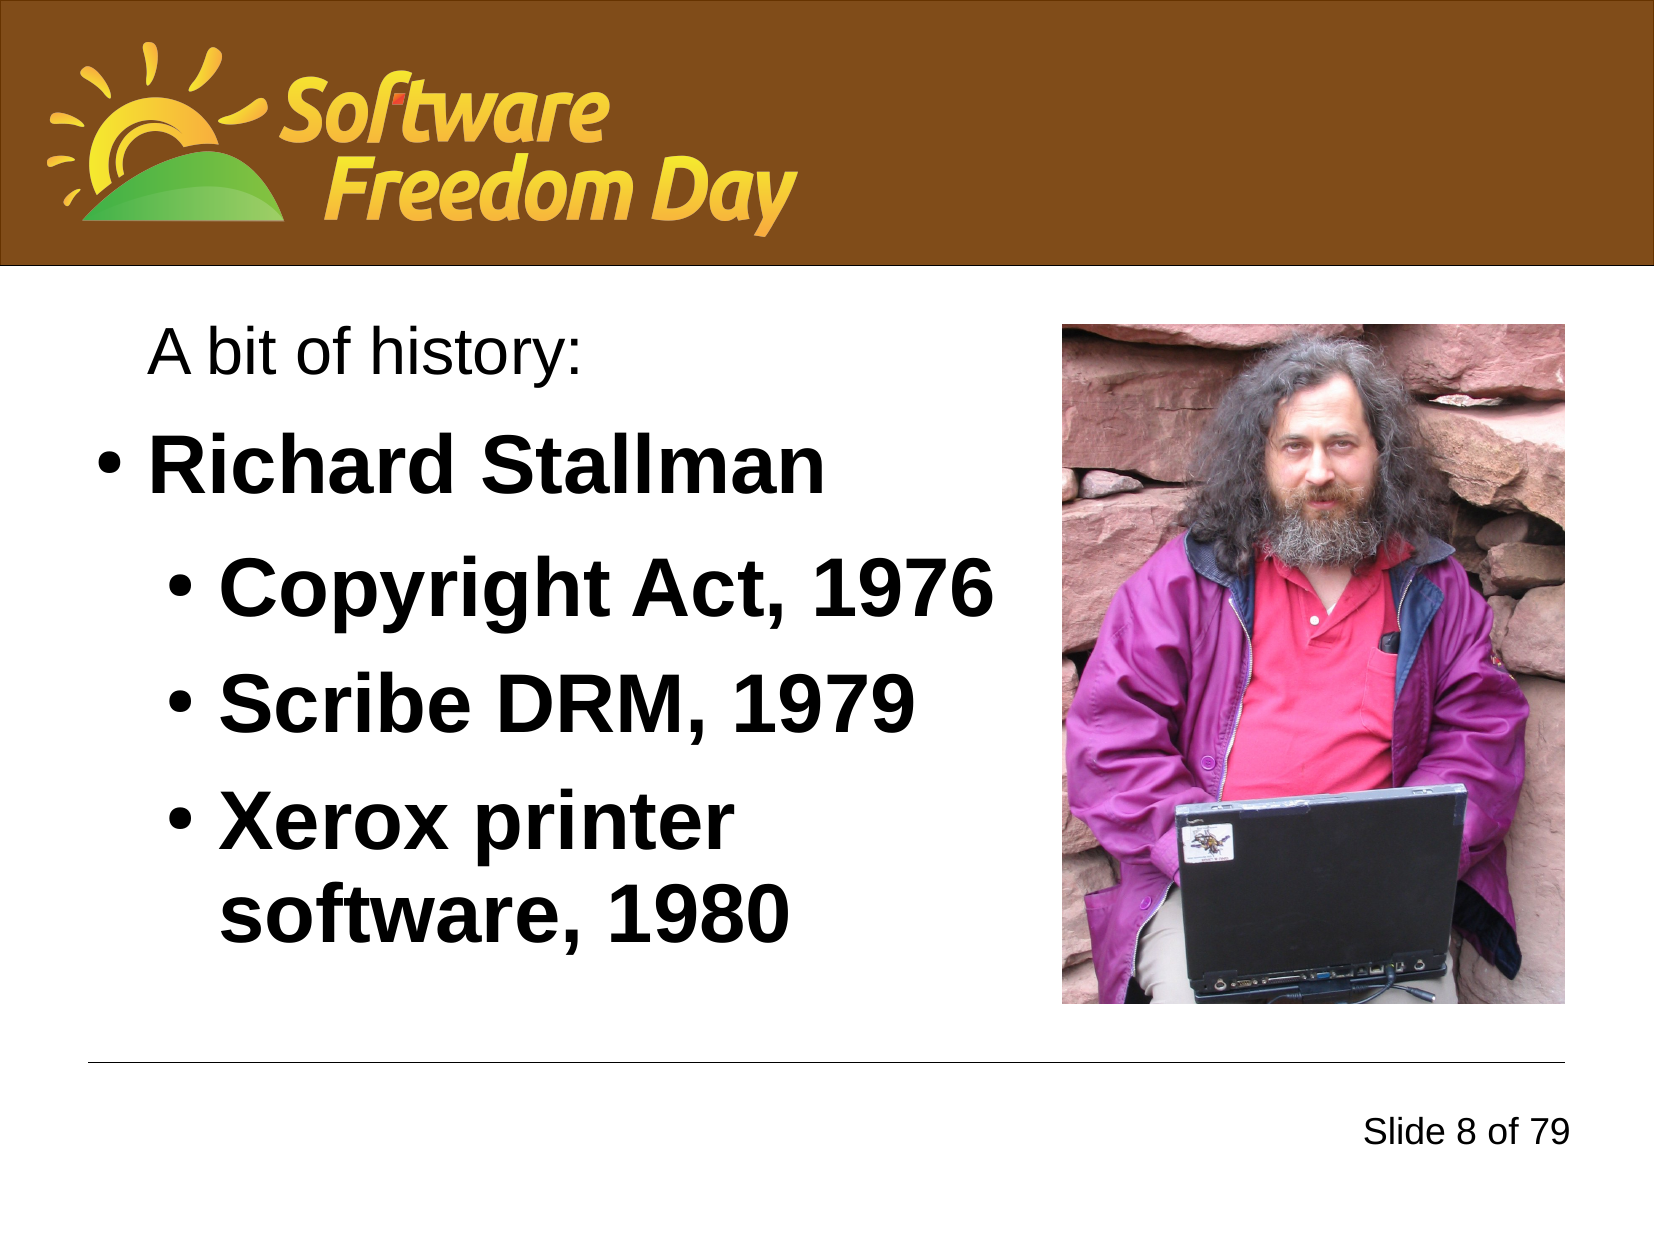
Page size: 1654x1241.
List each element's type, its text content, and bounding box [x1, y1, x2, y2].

list A bit of history: Richard Stallman Copyright Act, 1976 Scribe DRM, 1979 Xerox printer software, 1980 [76, 314, 1034, 1034]
picture [1062, 324, 1565, 1004]
picture [47, 42, 798, 237]
